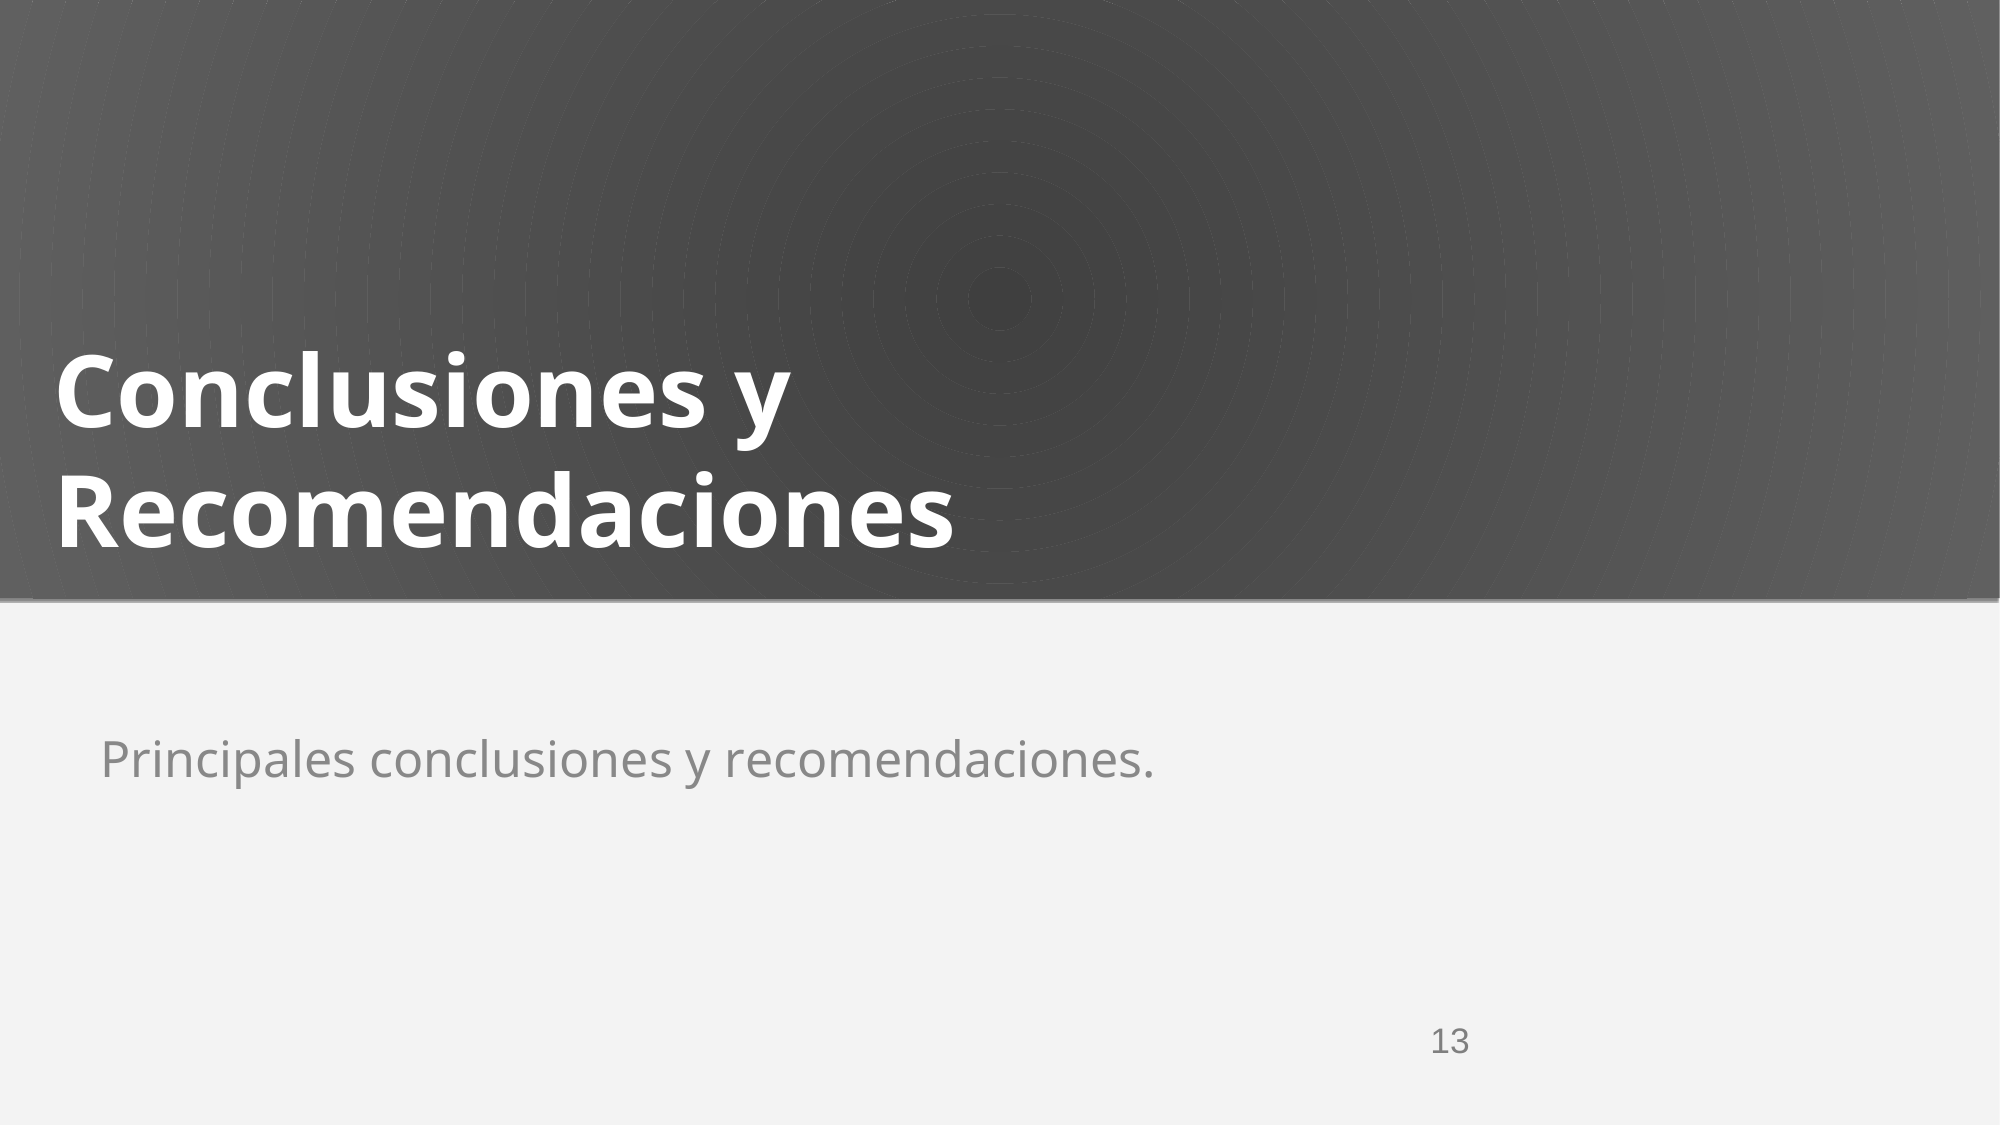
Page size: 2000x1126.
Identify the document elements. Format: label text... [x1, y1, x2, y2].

text_box <número> [1412, 1008, 1880, 1069]
text_box Conclusiones y Recomendaciones [53, 327, 1697, 561]
text_box Principales conclusiones y recomendaciones. [72, 668, 1928, 806]
text_box [0, 0, 2000, 598]
